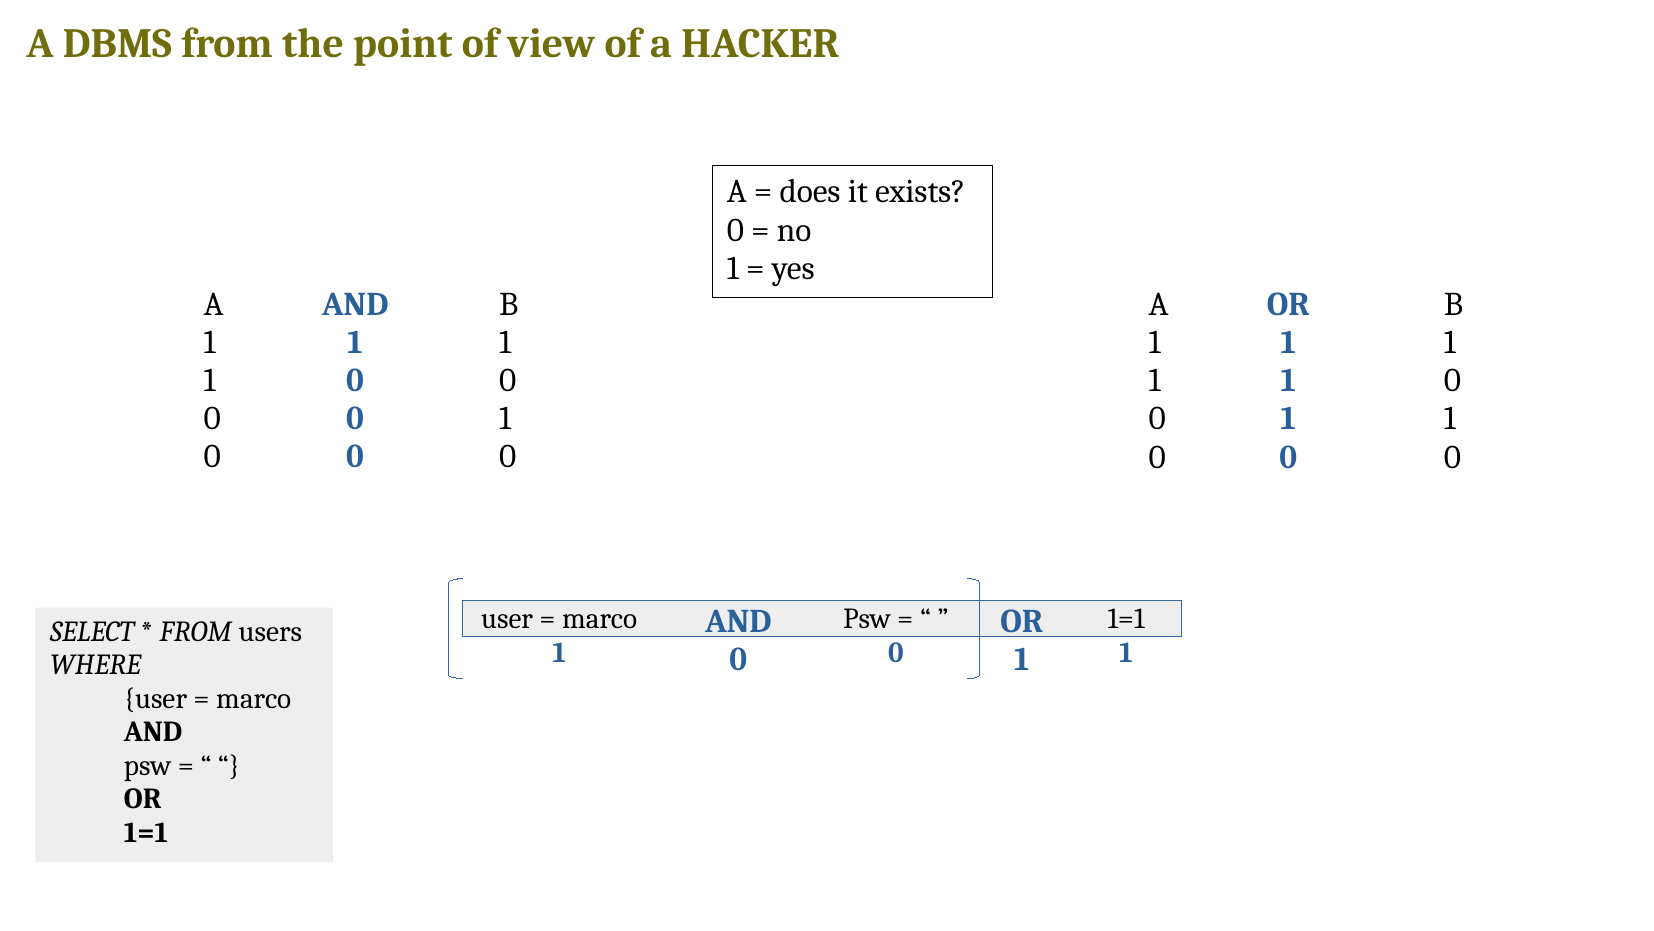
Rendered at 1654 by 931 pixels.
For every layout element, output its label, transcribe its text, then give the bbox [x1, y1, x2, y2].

text_box A DBMS from the point of view of a HACKER [11, 12, 1193, 77]
text_box OR 1 1 1 0 [1252, 277, 1327, 488]
text_box AND 0 [690, 595, 788, 689]
text_box AND 1 0 0 0 [307, 277, 405, 488]
text_box B 1 0 1 0 [484, 277, 535, 488]
text_box [788, 600, 799, 637]
text_box OR 1 [985, 595, 1061, 689]
text_box Psw = “ ” 0 [799, 595, 985, 679]
text_box A 1 1 0 0 [188, 277, 240, 488]
text_box user = marco 1 [462, 595, 656, 679]
text_box [656, 600, 690, 637]
text_box 1=1 1 [1029, 595, 1223, 679]
text_box A 1 1 0 0 [1133, 277, 1185, 488]
text_box SELECT * FROM users WHERE {user = marco AND psw = “ “} OR 1=1 [35, 607, 333, 863]
text_box A = does it exists? 0 = no 1 = yes [712, 165, 993, 298]
text_box B 1 0 1 0 [1429, 277, 1480, 488]
